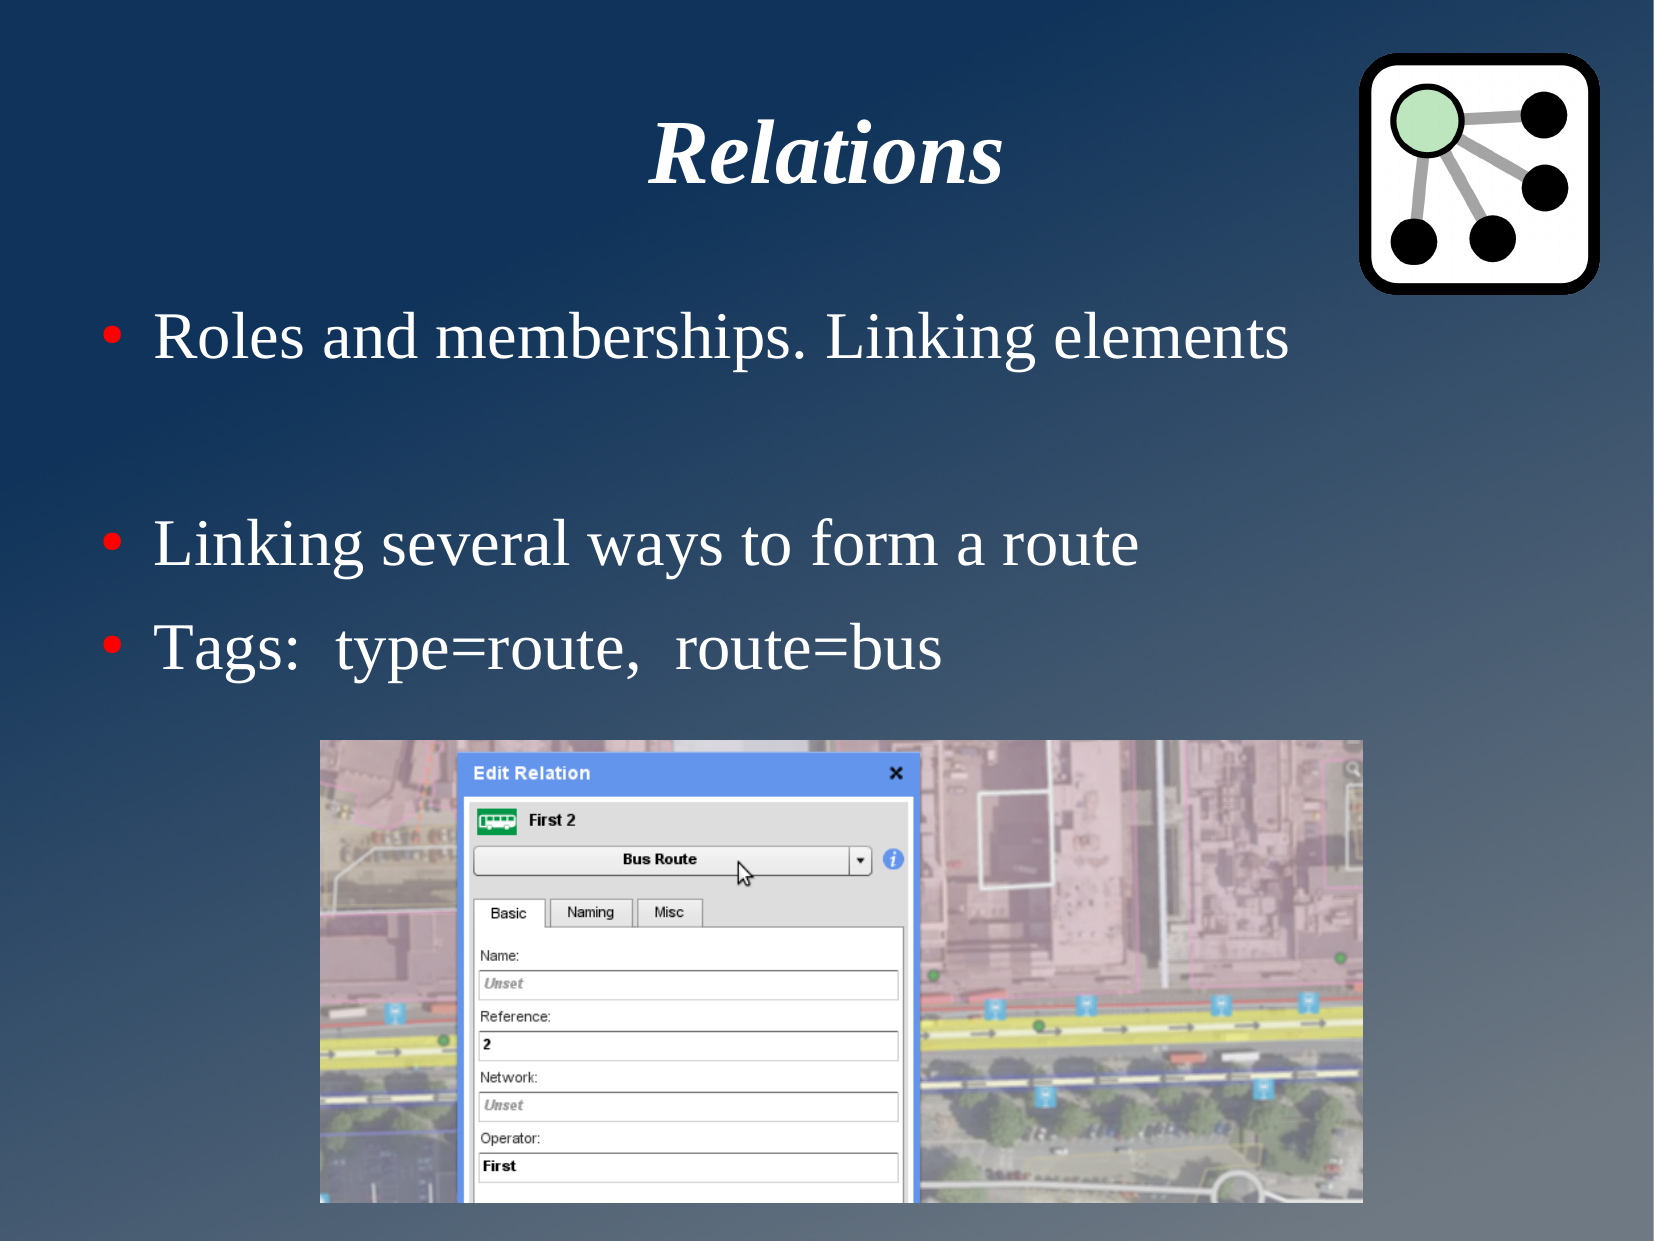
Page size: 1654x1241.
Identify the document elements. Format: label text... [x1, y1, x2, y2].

picture [0, 0, 1654, 1241]
list Roles and memberships. Linking elements Linking several ways to form a route Tags: type=route, route=bus [82, 299, 1571, 1142]
title Relations [82, 56, 1359, 250]
